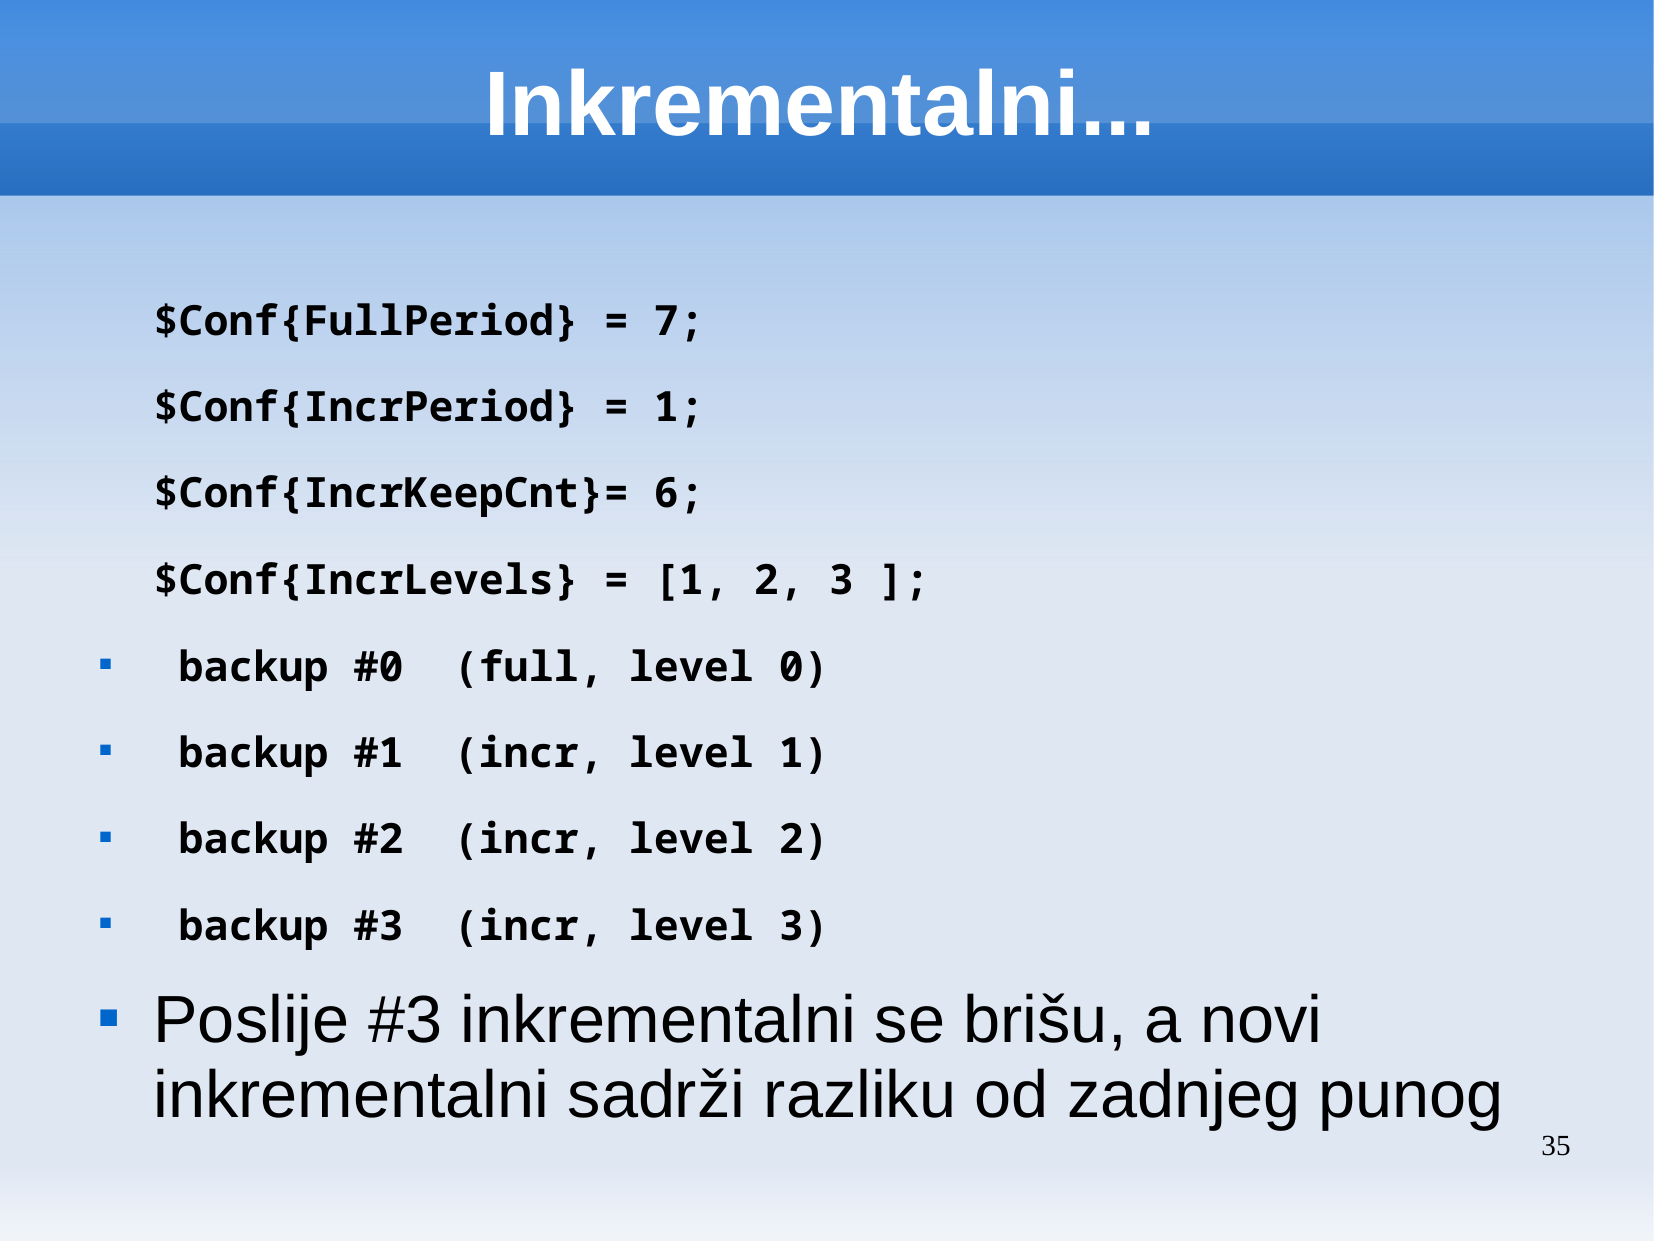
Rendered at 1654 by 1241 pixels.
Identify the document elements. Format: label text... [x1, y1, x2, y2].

list $Conf{FullPeriod} = 7; $Conf{IncrPeriod} = 1; $Conf{IncrKeepCnt}= 6; $Conf{IncrLevels} = [1, 2, 3 ]; backup #0 (full, level 0) backup #1 (incr, level 1) backup #2 (incr, level 2) backup #3 (incr, level 3) Poslije #3 inkrementalni se brišu, a novi inkrementalni sadrži razliku od zadnjeg punog [82, 290, 1571, 1113]
picture [0, 0, 1654, 1241]
title Inkrementalni... [76, 7, 1565, 200]
